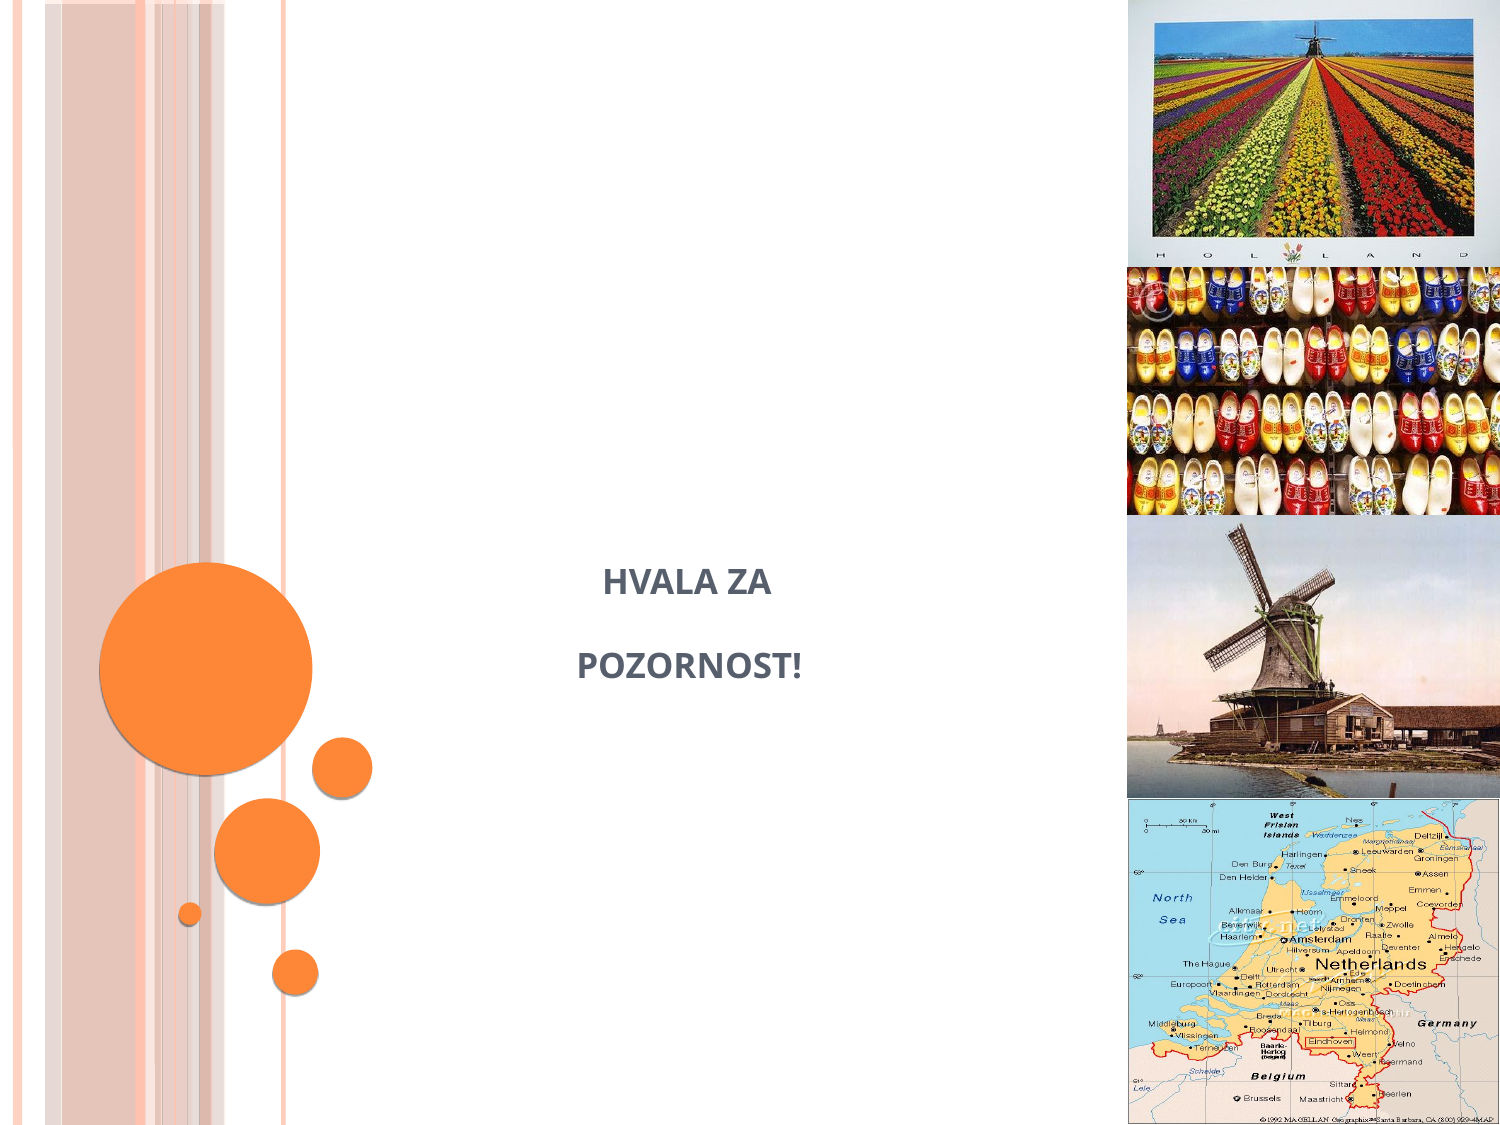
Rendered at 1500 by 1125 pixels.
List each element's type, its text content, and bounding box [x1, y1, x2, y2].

picture [1127, 0, 1500, 1125]
title HVALA ZA POZORNOST! [183, 550, 1127, 694]
